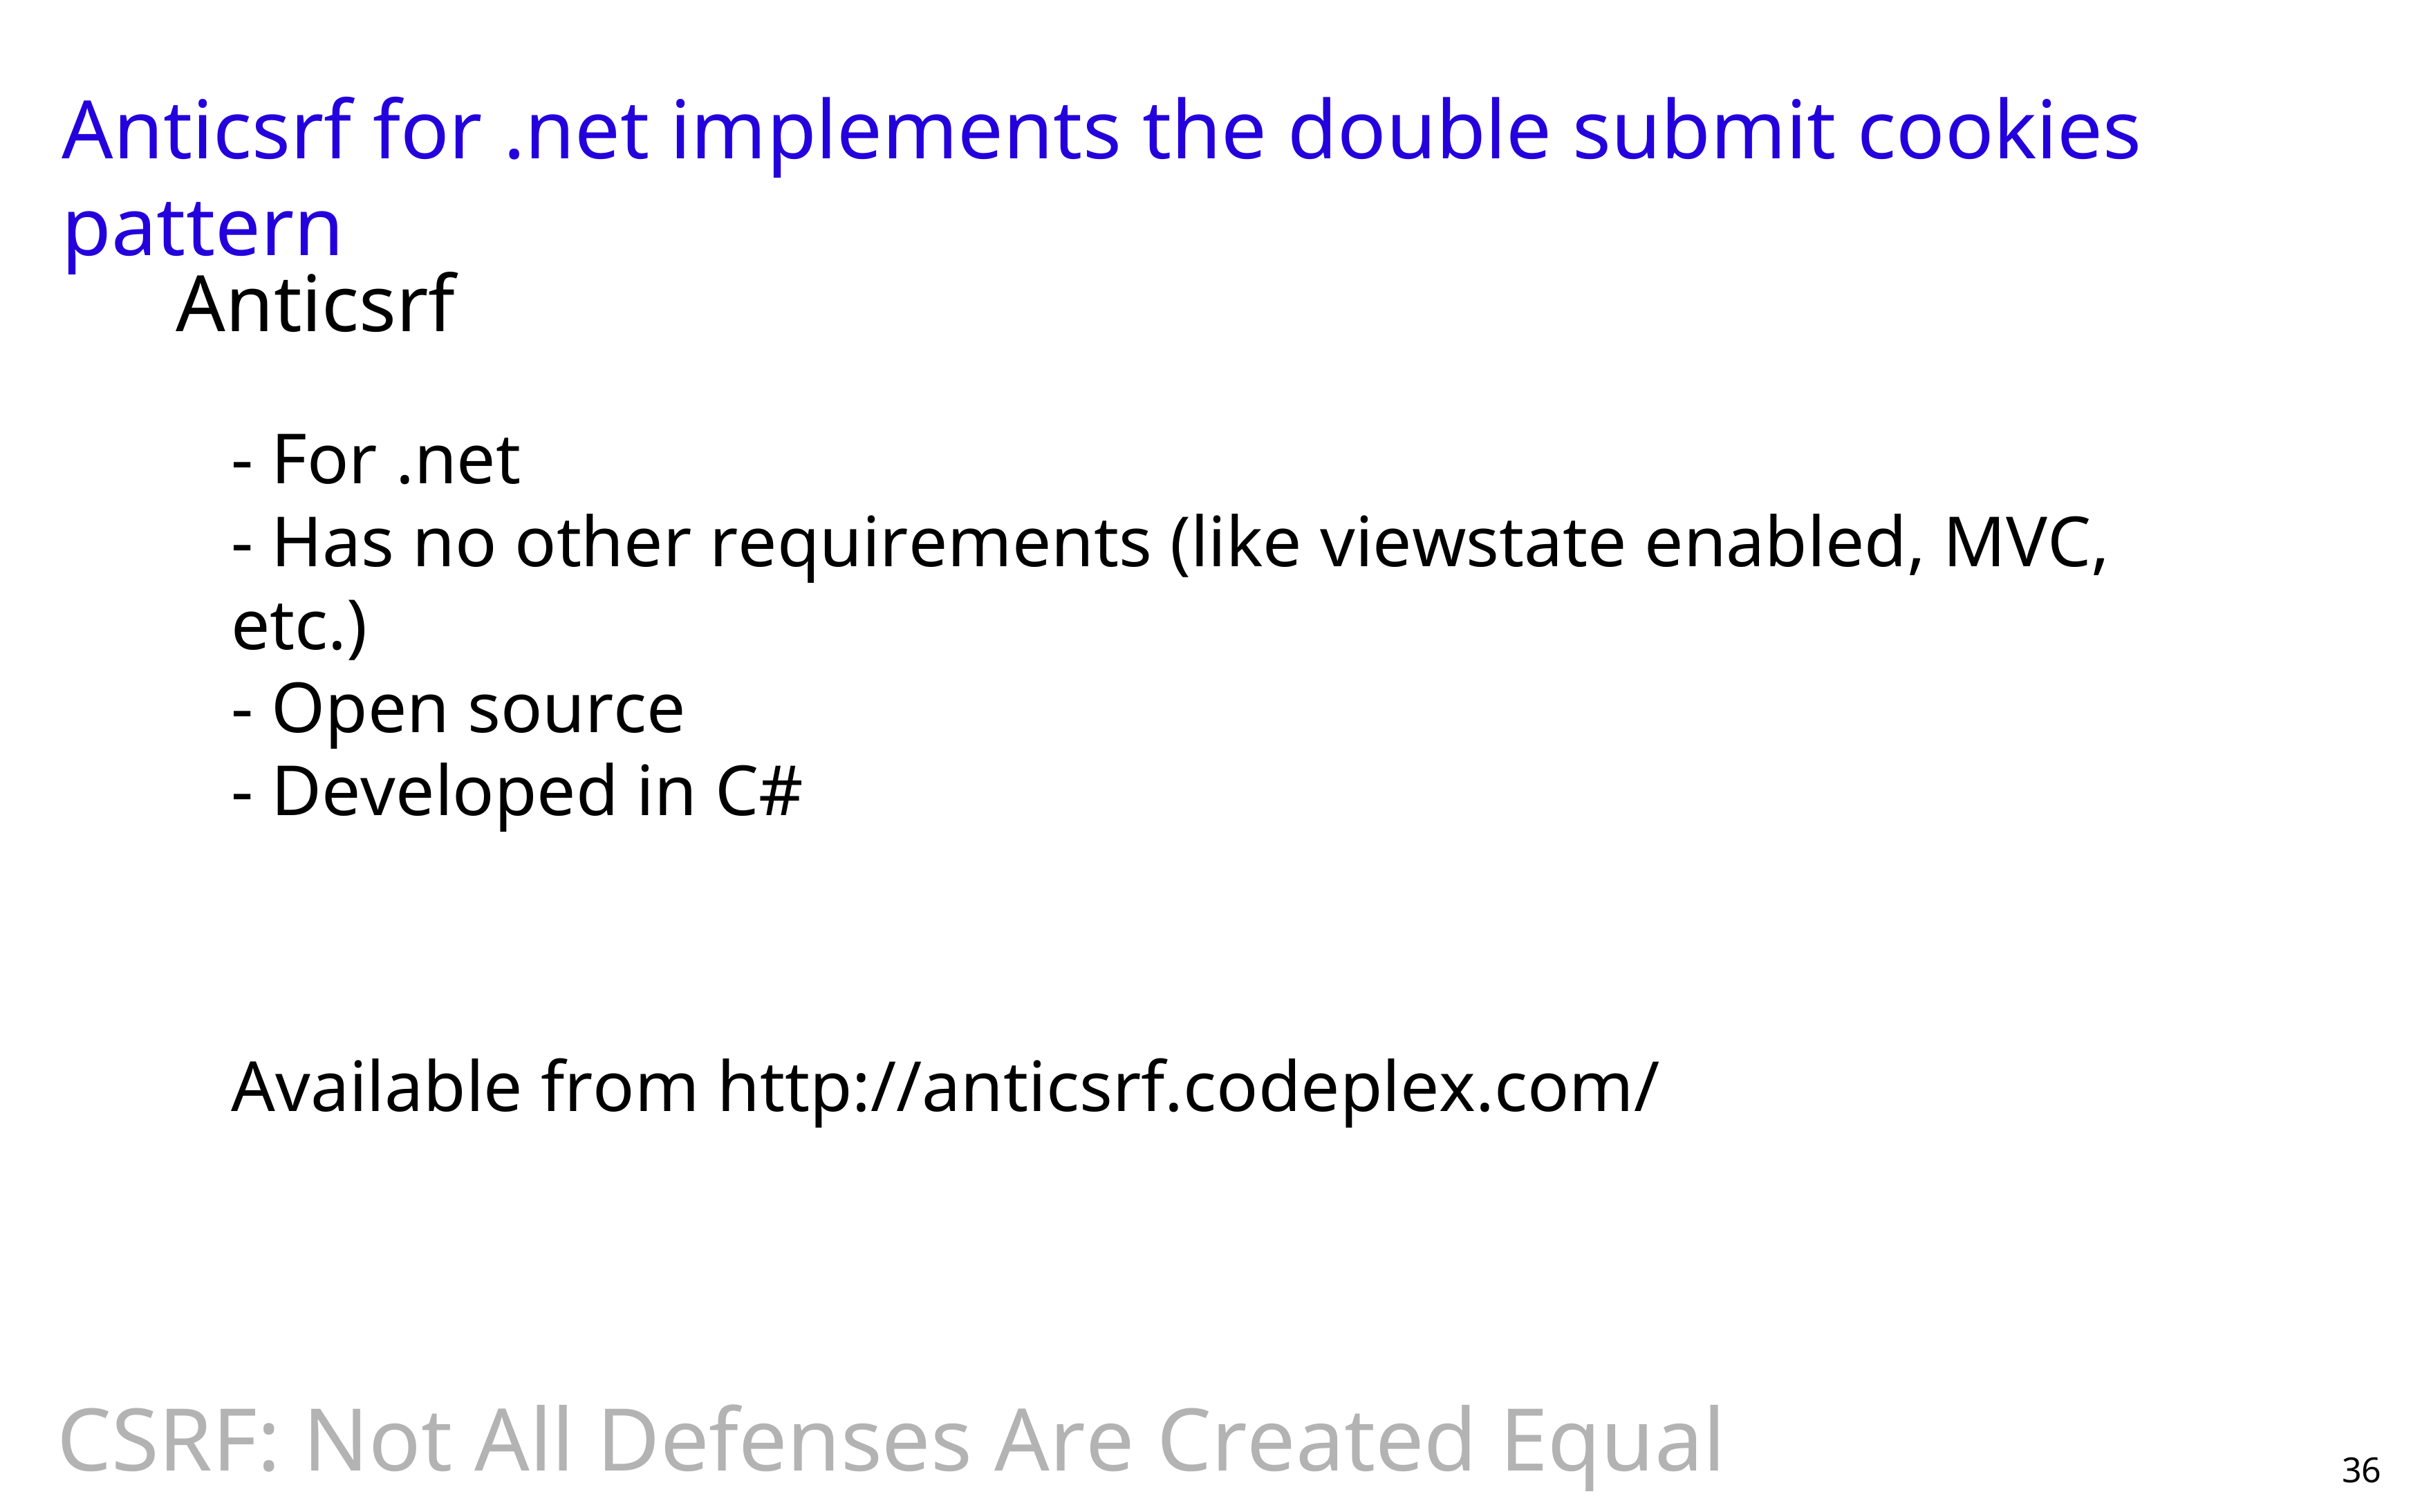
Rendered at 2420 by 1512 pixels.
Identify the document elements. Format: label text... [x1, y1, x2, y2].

text_box <number> [2334, 1443, 2390, 1497]
text_box Anticsrf for .net implements the double submit cookies pattern [52, 73, 2293, 180]
text_box - For .net - Has no other requirements (like viewstate enabled, MVC, etc.) - Open source - Developed in C# Available from http://anticsrf.codeplex.com/ [221, 409, 2223, 1048]
text_box Anticsrf [166, 249, 1702, 353]
